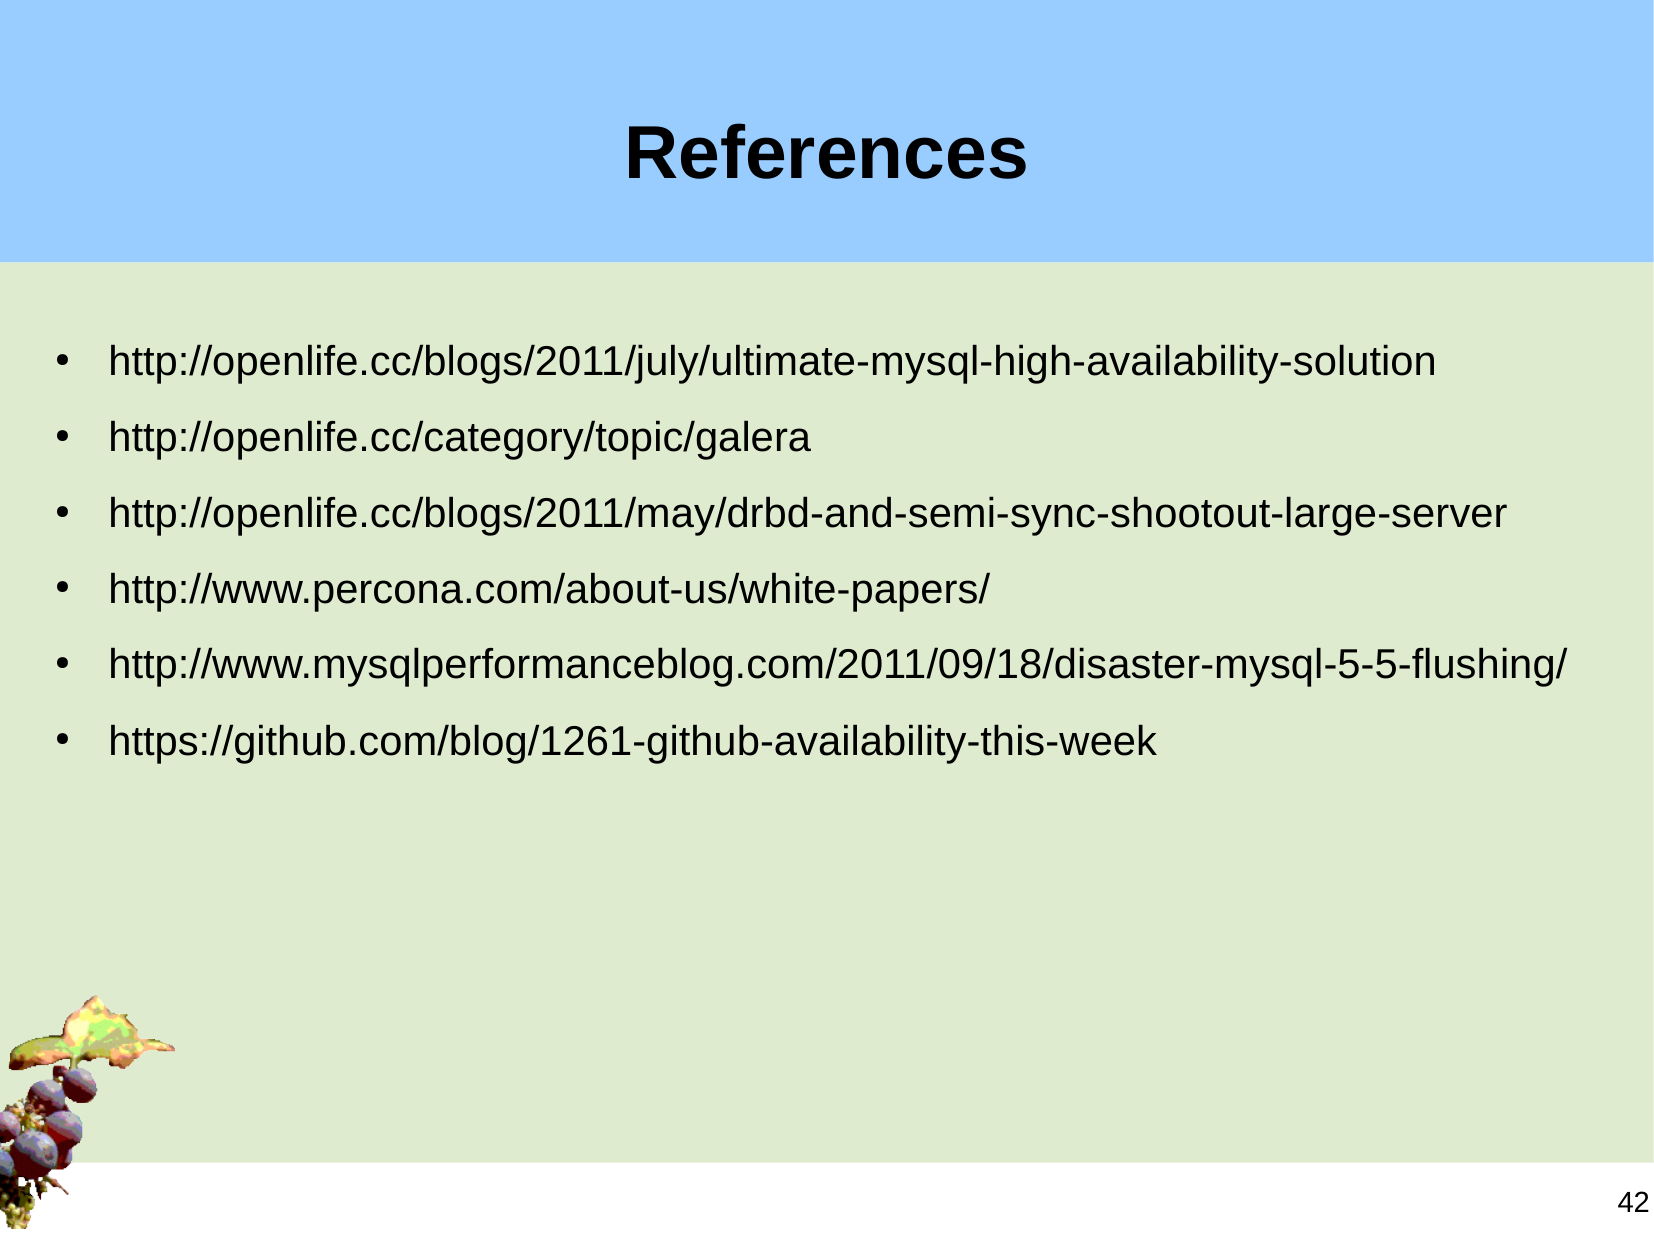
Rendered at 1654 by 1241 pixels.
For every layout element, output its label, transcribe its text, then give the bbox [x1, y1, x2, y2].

list http://openlife.cc/blogs/2011/july/ultimate-mysql-high-availability-solution http://openlife.cc/category/topic/galera http://openlife.cc/blogs/2011/may/drbd-and-semi-sync-shootout-large-server http://www.percona.com/about-us/white-papers/ http://www.mysqlperformanceblog.com/2011/09/18/disaster-mysql-5-5-flushing/ https://github.com/blog/1261-github-availability-this-week [37, 337, 1613, 1207]
picture [0, 990, 188, 1229]
title References [82, 49, 1571, 257]
